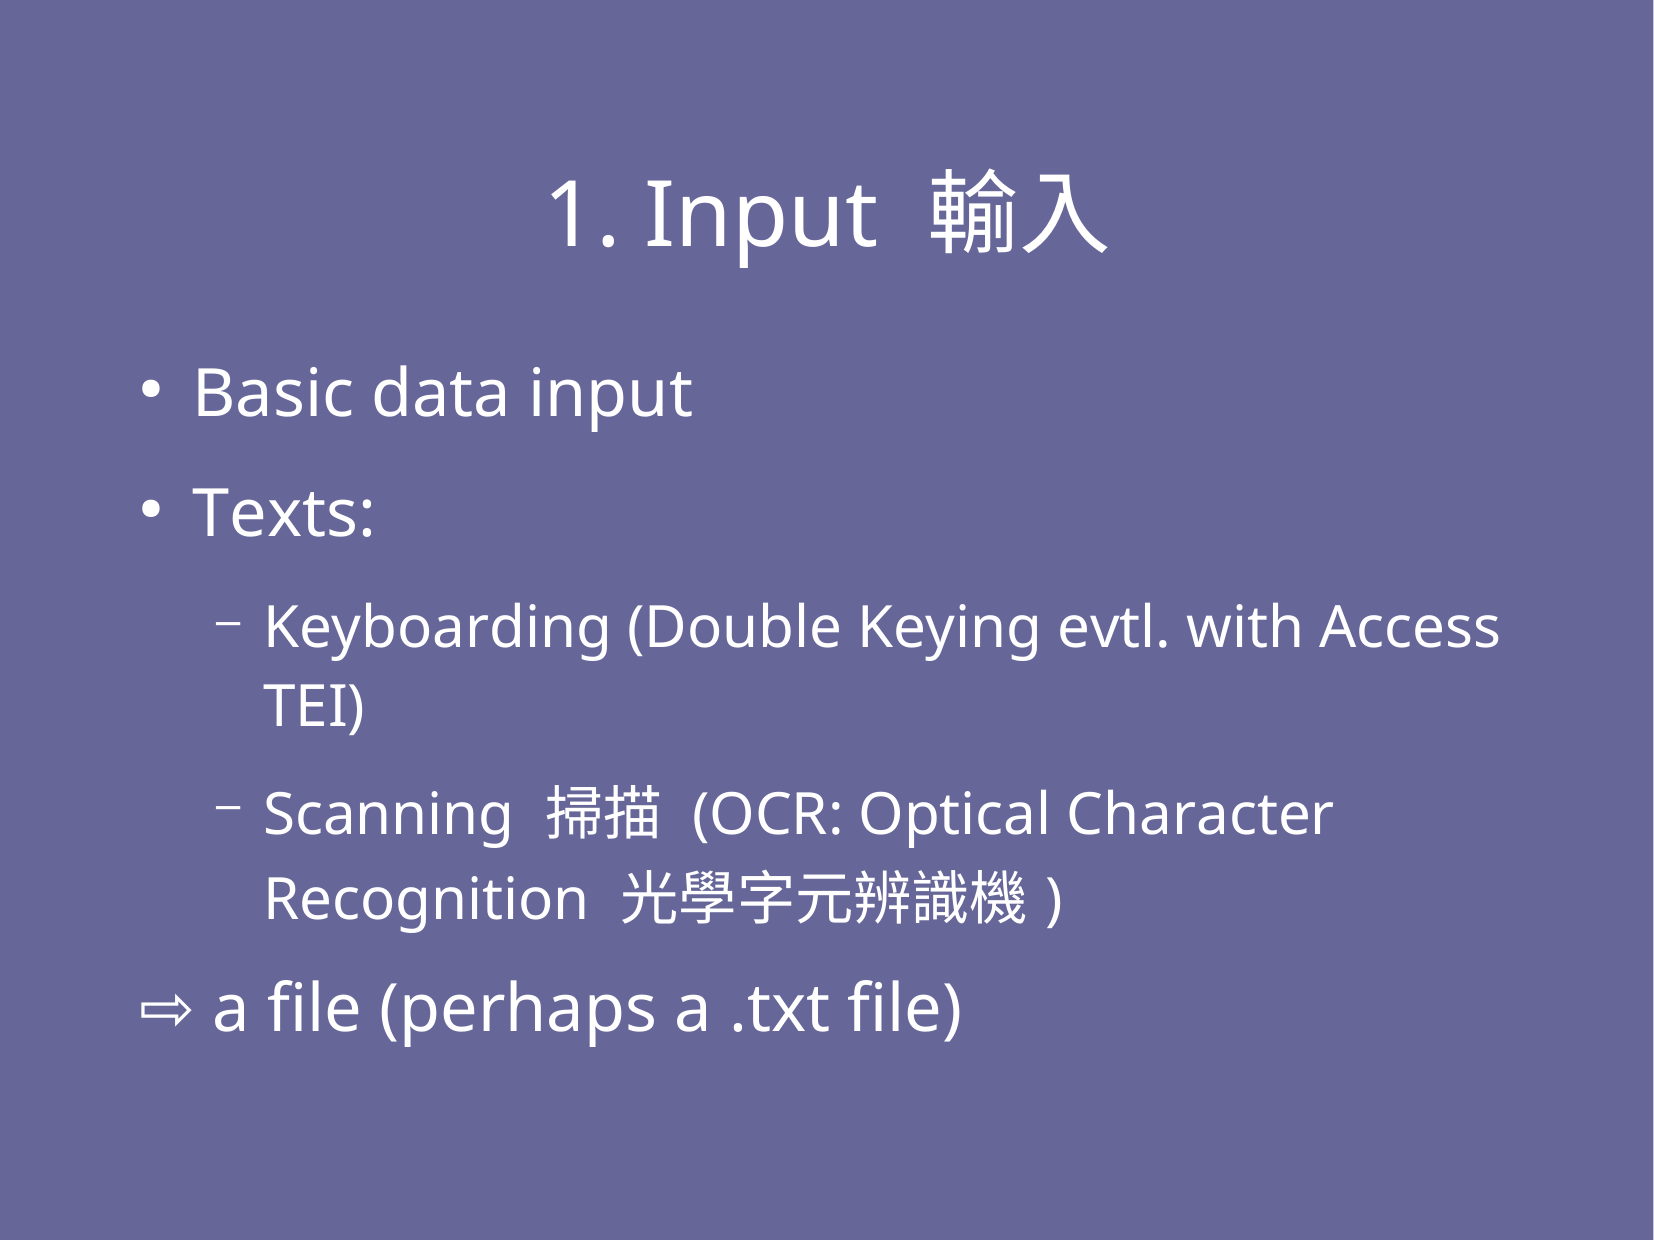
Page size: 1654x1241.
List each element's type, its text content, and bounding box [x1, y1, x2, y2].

list Basic data input Texts: Keyboarding (Double Keying evtl. with Access TEI) Scanning 掃描 (OCR: Optical Character Recognition 光學字元辨識機) ⇨ a file (perhaps a .txt file) [121, 344, 1534, 1127]
title 1. Input 輸入 [121, 102, 1534, 310]
